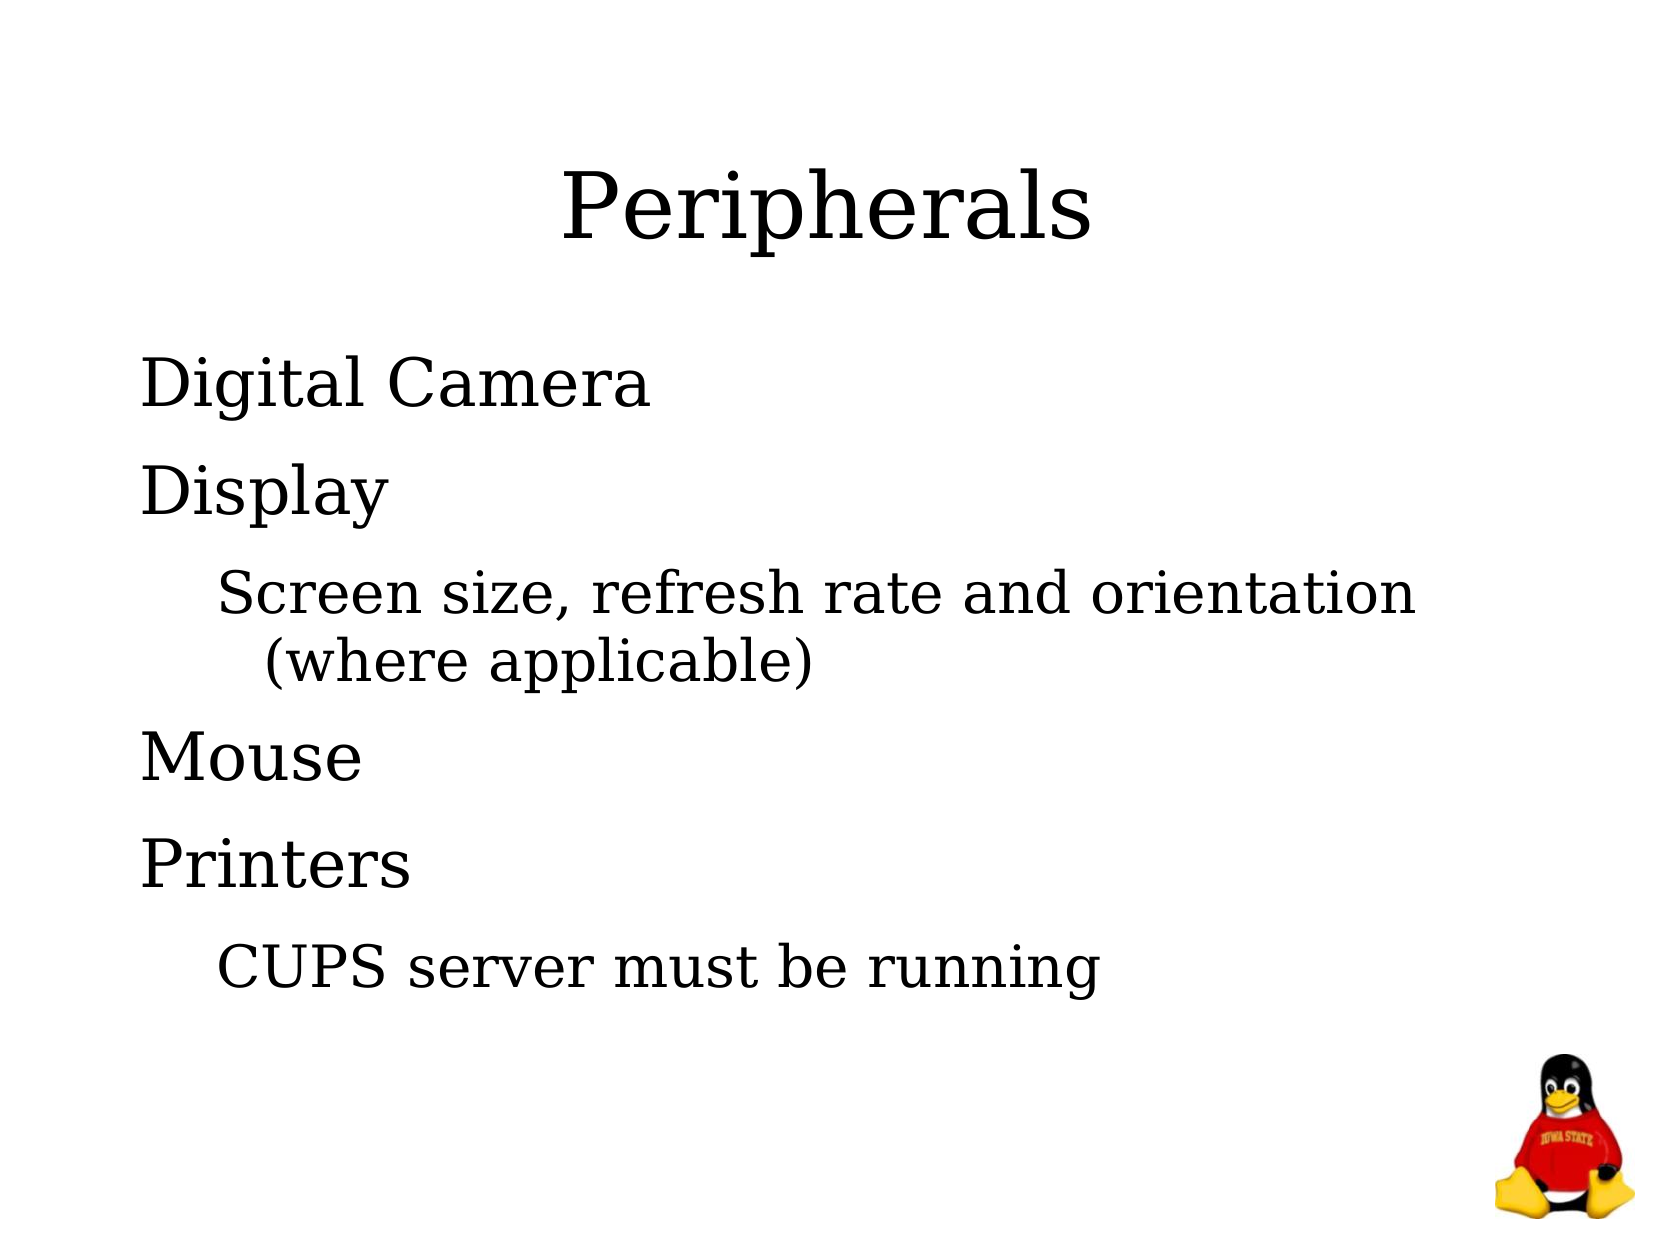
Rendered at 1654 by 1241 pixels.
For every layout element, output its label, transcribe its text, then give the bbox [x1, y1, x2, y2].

list Digital Camera Display Screen size, refresh rate and orientation (where applicable) Mouse Printers CUPS server must be running [121, 344, 1534, 1127]
title Peripherals [121, 102, 1534, 311]
picture [1495, 1054, 1635, 1219]
